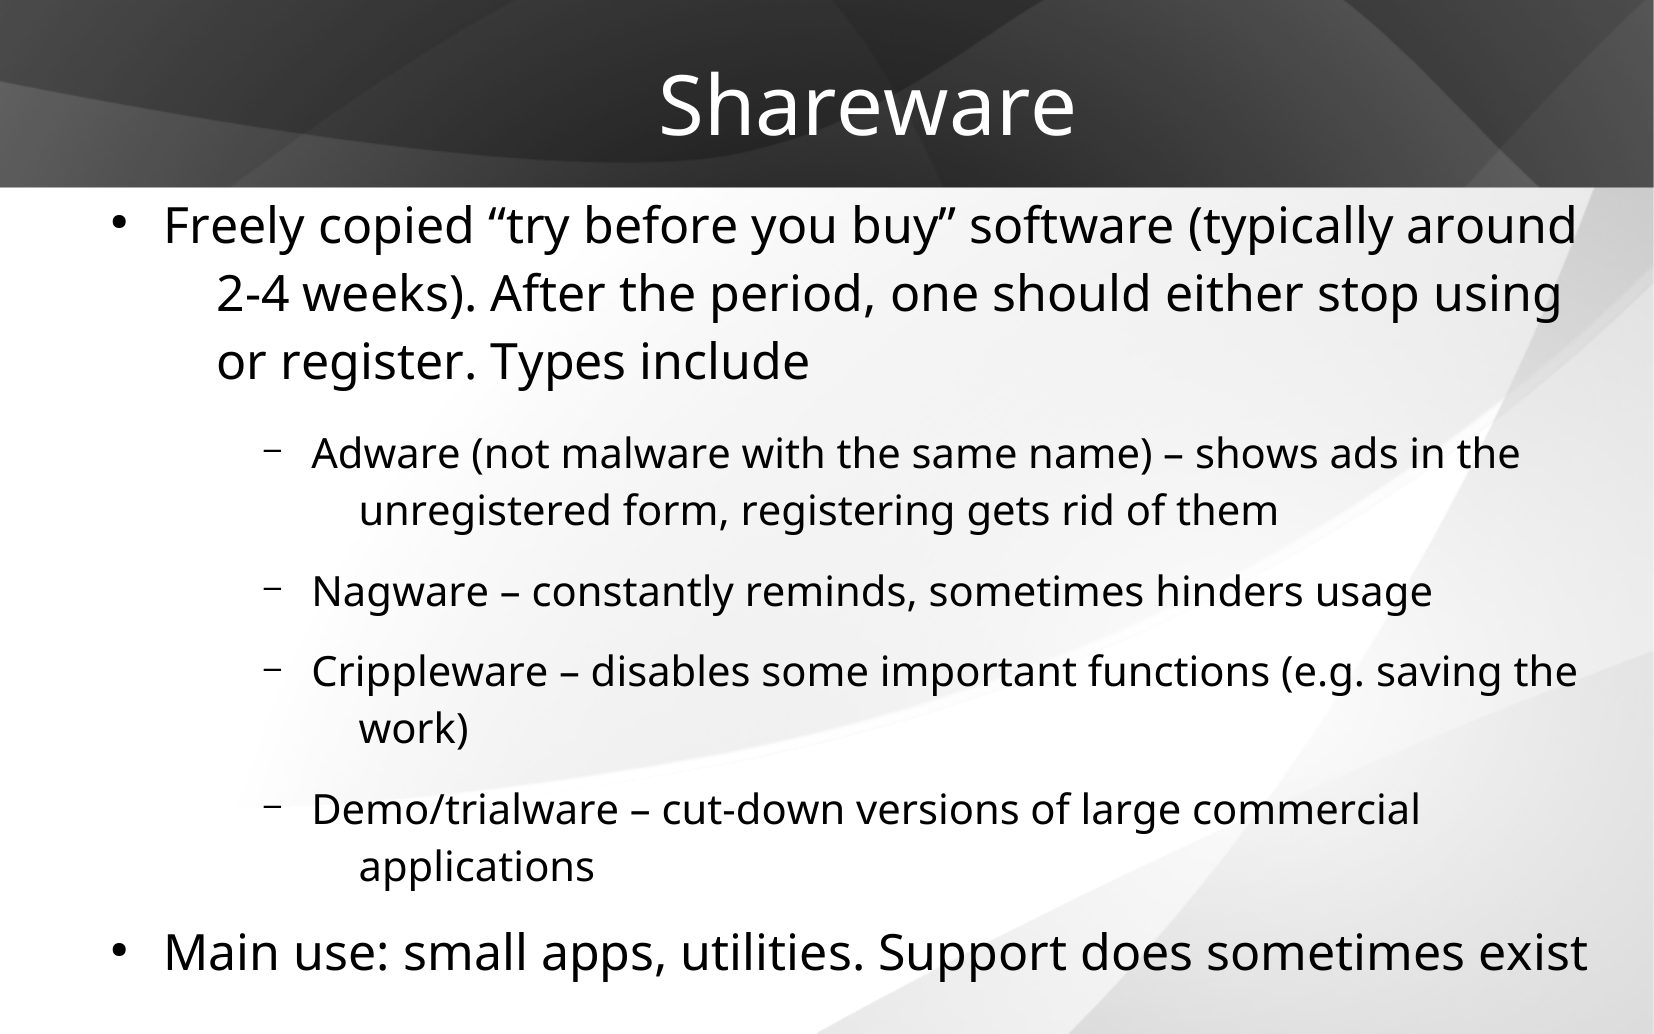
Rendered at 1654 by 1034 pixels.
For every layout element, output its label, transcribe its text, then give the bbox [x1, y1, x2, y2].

picture [0, 0, 1654, 1034]
list Freely copied “try before you buy” software (typically around 2-4 weeks). After the period, one should either stop using or register. Types include Adware (not malware with the same name) – shows ads in the unregistered form, registering gets rid of them Nagware – constantly reminds, sometimes hinders usage Crippleware – disables some important functions (e.g. saving the work) Demo/trialware – cut-down versions of large commercial applications Main use: small apps, utilities. Support does sometimes exist [75, 189, 1613, 978]
title Shareware [124, 0, 1613, 189]
